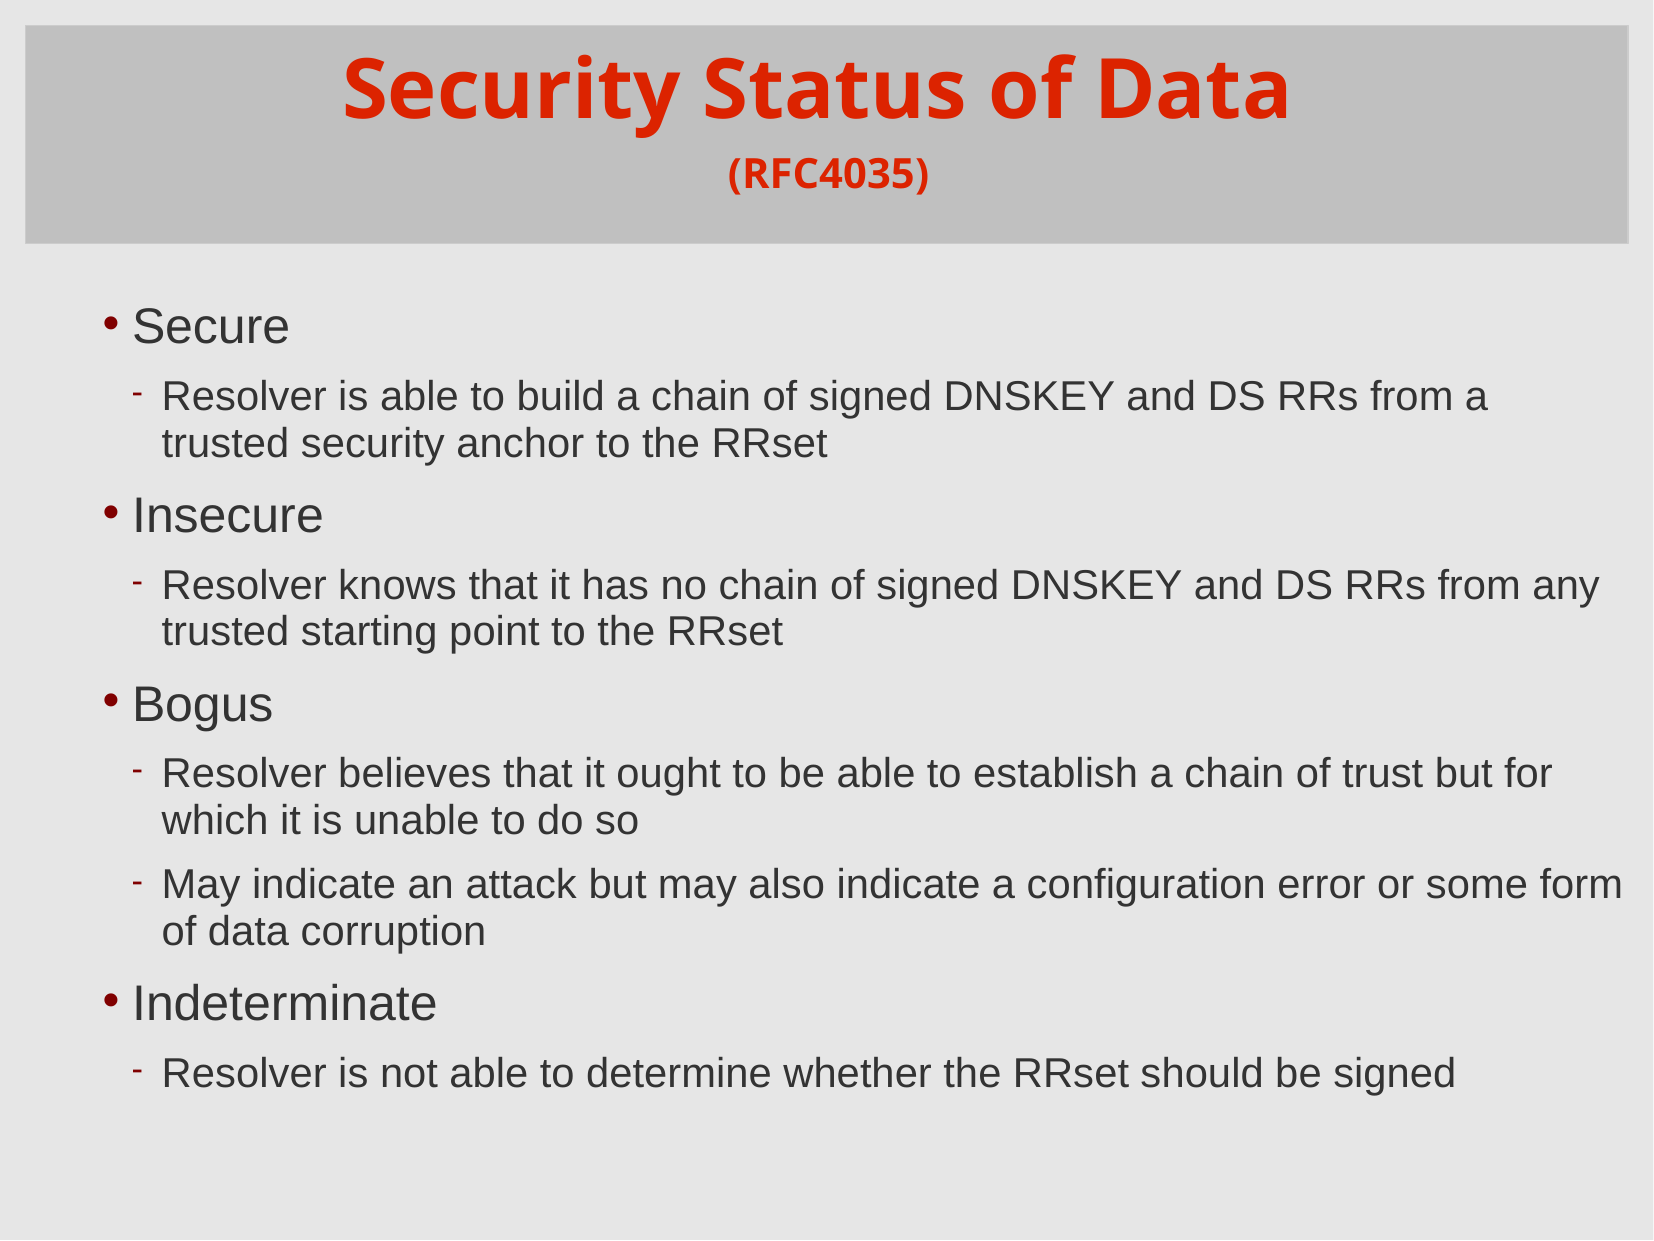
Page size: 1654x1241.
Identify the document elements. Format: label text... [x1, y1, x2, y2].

list Secure Resolver is able to build a chain of signed DNSKEY and DS RRs from a trusted security anchor to the RRset Insecure Resolver knows that it has no chain of signed DNSKEY and DS RRs from any trusted starting point to the RRset Bogus Resolver believes that it ought to be able to establish a chain of trust but for which it is unable to do so May indicate an attack but may also indicate a configuration error or some form of data corruption Indeterminate Resolver is not able to determine whether the RRset should be signed [57, 290, 1642, 1199]
title Security Status of Data (RFC4035)‏ [29, 26, 1628, 204]
